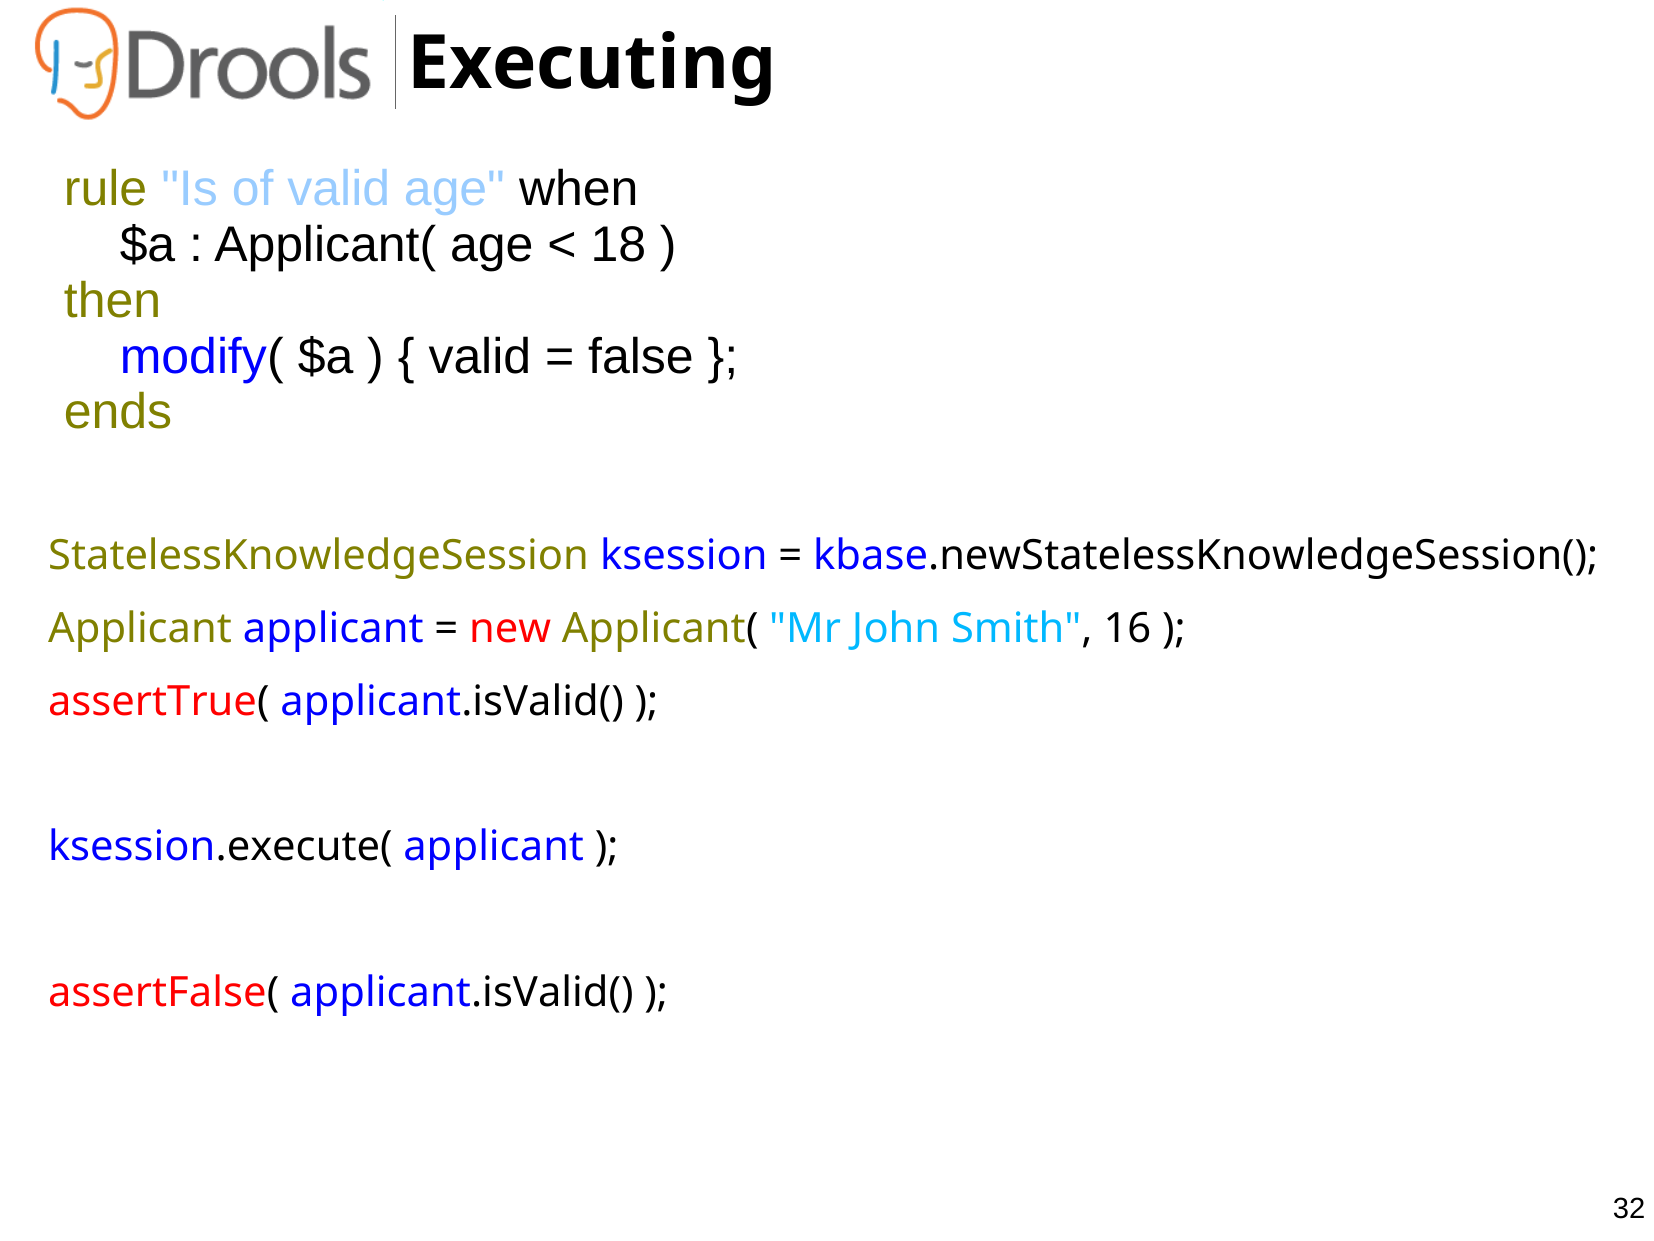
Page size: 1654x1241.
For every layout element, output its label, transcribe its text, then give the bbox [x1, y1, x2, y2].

text_box rule "Is of valid age" when $a : Applicant( age < 18 ) then modify( $a ) { valid = false }; ends [49, 153, 1015, 503]
title Executing [407, 6, 1618, 113]
picture [29, 0, 384, 126]
list StatelessKnowledgeSession ksession = kbase.newStatelessKnowledgeSession(); Applicant applicant = new Applicant( "Mr John Smith", 16 ); assertTrue( applicant.isValid() ); ksession.execute( applicant ); assertFalse( applicant.isValid() ); [48, 524, 1609, 1010]
